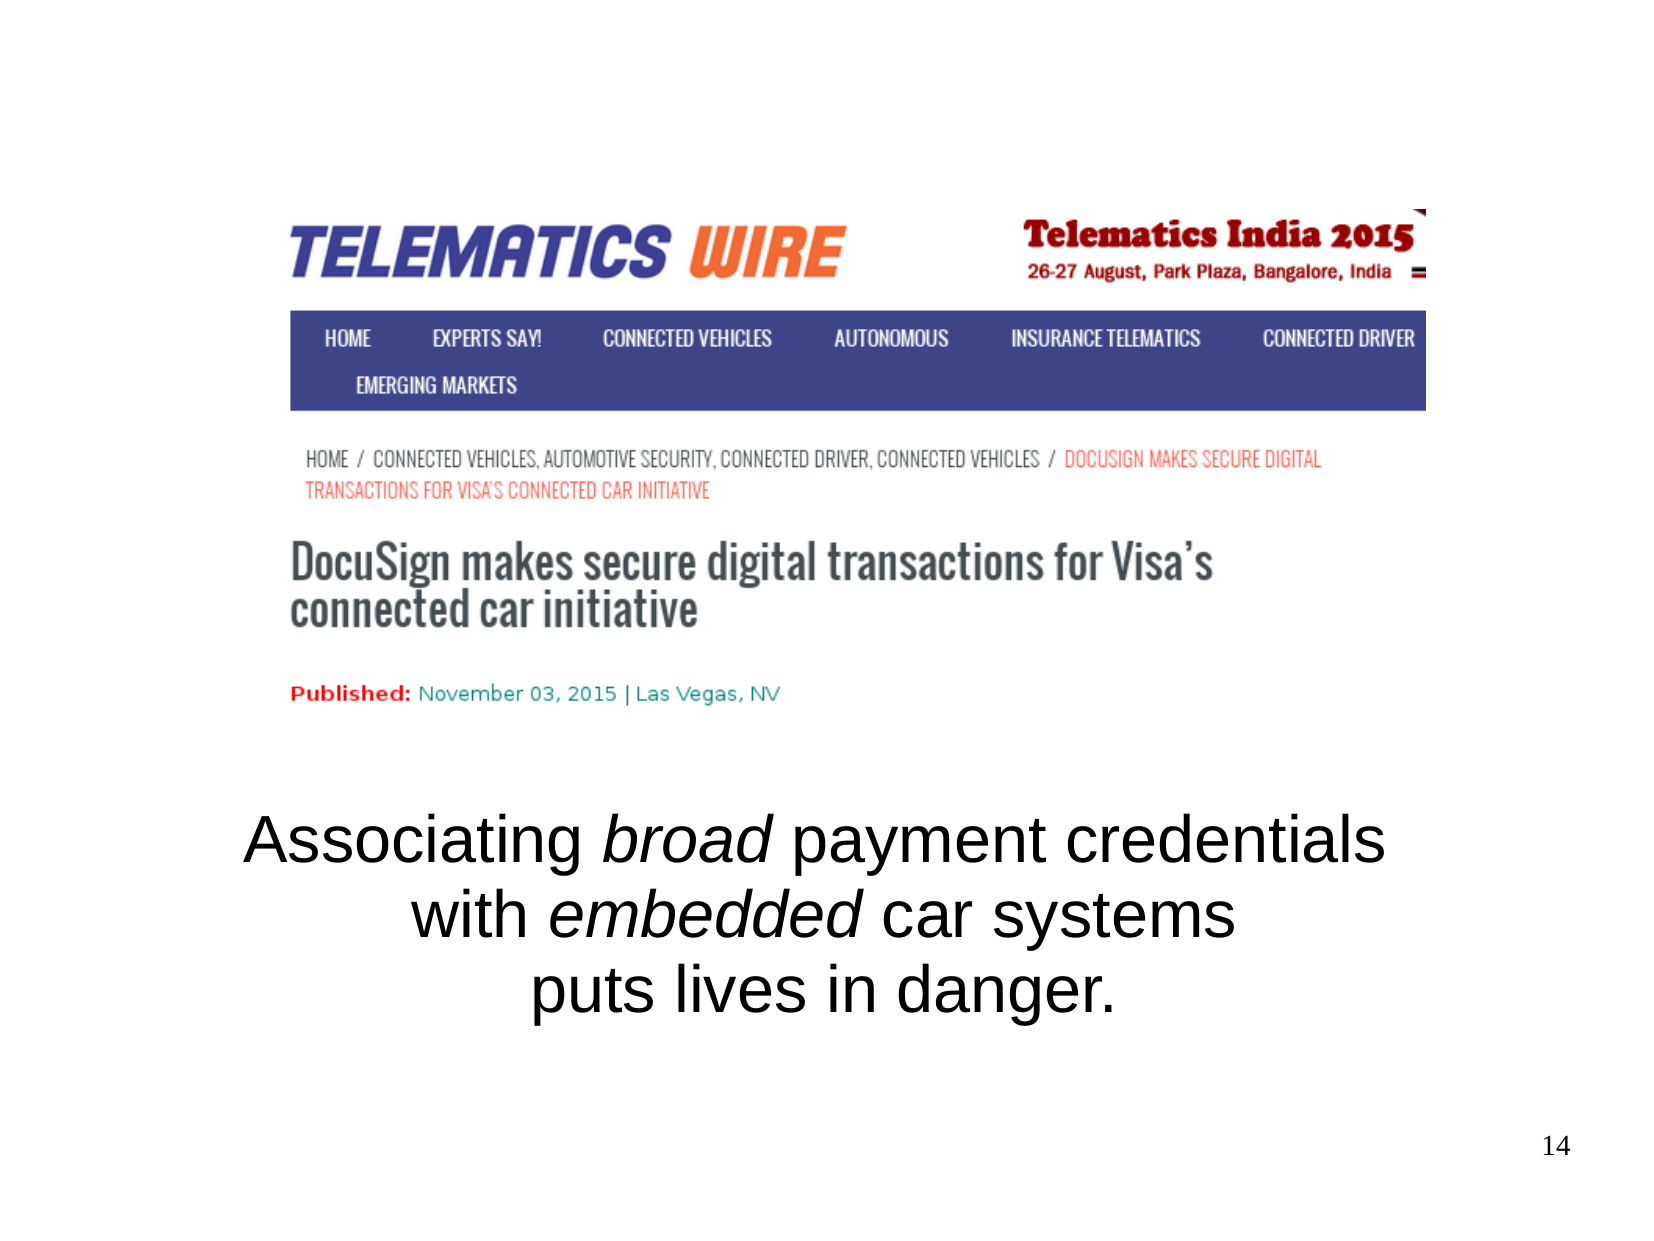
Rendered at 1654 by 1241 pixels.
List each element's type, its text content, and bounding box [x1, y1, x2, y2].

text_box Associating broad payment credentials with embedded car systems puts lives in danger. [228, 795, 1426, 1043]
picture [239, 209, 1426, 723]
